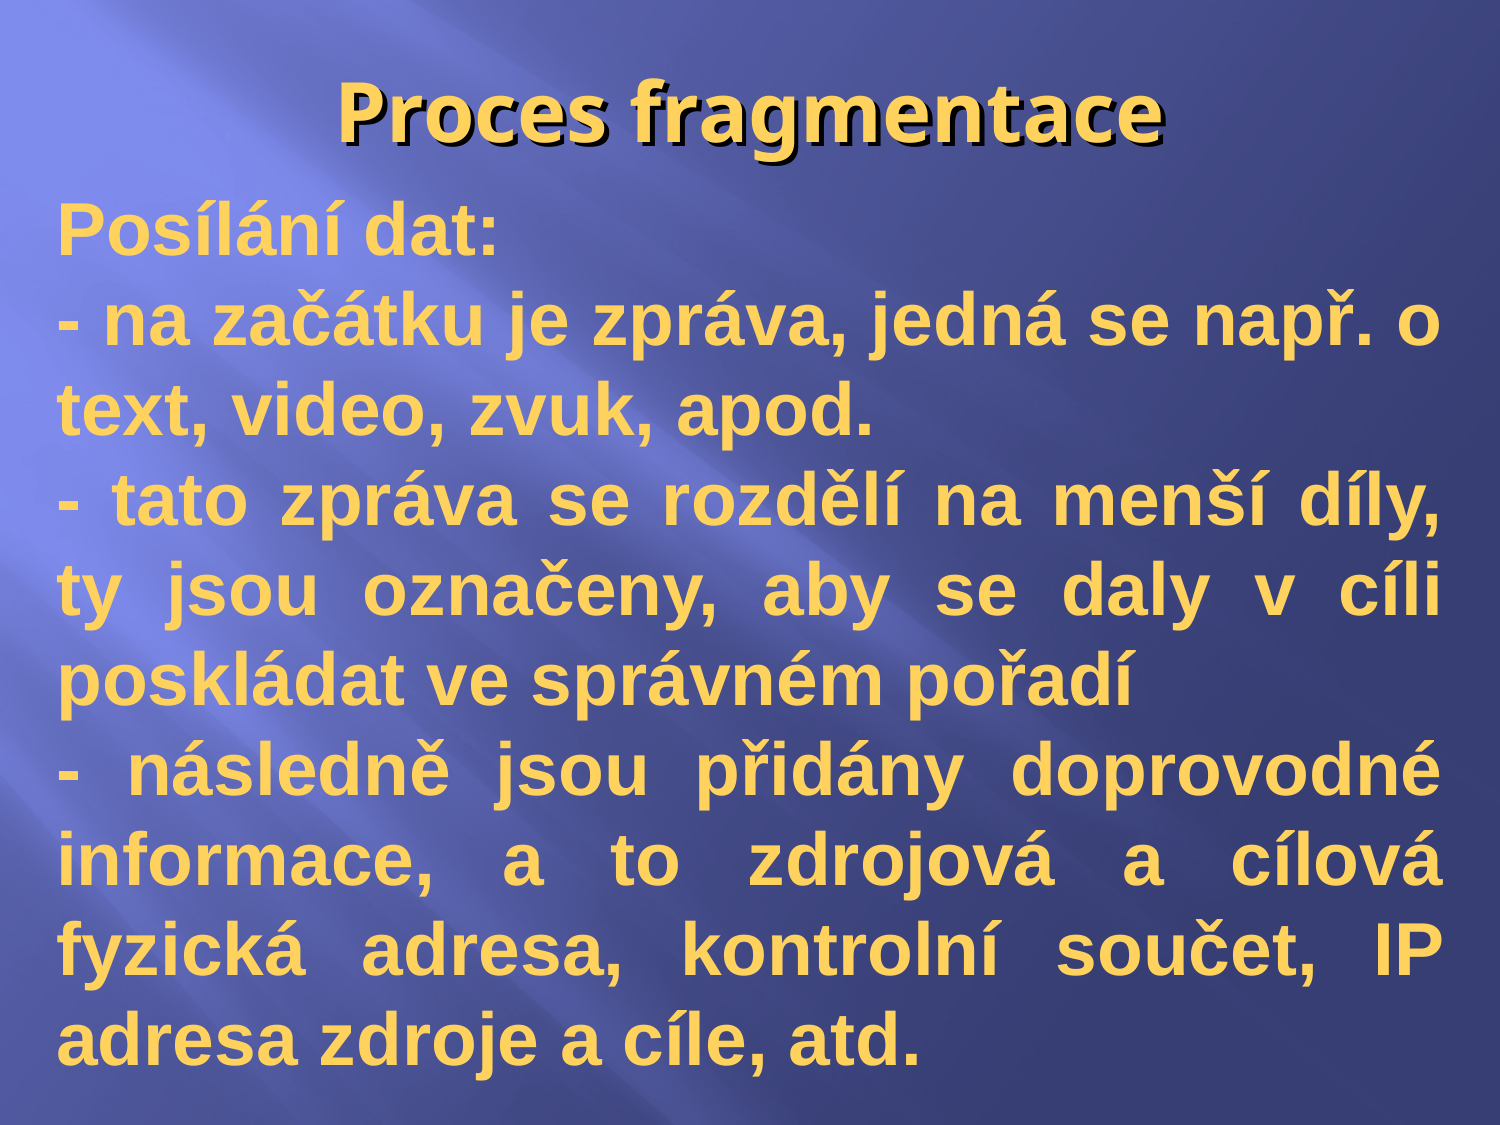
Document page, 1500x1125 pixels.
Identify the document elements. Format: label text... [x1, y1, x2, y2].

text_box Posílání dat: - na začátku je zpráva, jedná se např. o text, video, zvuk, apod. - tato zpráva se rozdělí na menší díly, ty jsou označeny, aby se daly v cíli poskládat ve správném pořadí - následně jsou přidány doprovodné informace, a to zdrojová a cílová fyzická adresa, kontrolní součet, IP adresa zdroje a cíle, atd. [41, 172, 1459, 1071]
title Proces fragmentace [64, 45, 1436, 172]
